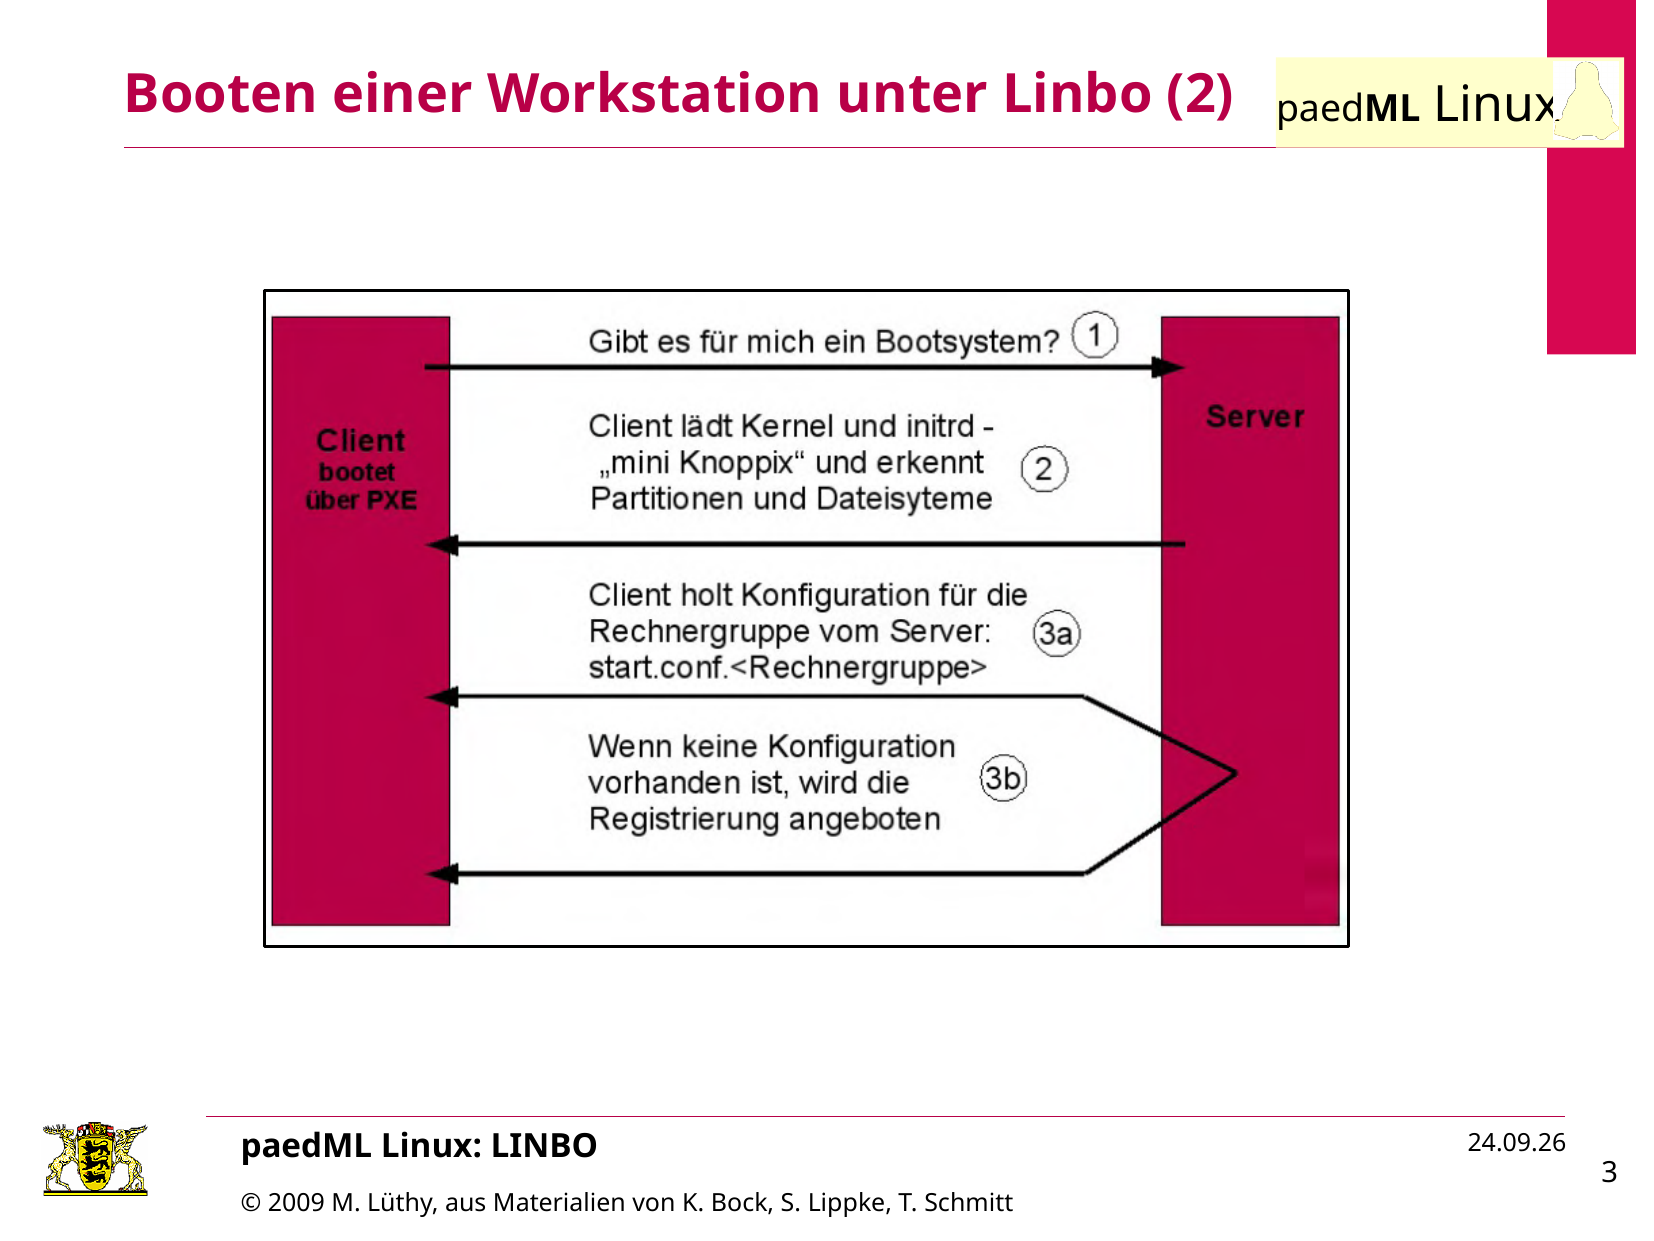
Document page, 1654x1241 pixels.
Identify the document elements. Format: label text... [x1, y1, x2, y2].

picture [41, 1121, 148, 1198]
title Booten einer Workstation unter Linbo (2) [124, 59, 1270, 125]
picture [265, 292, 1348, 945]
